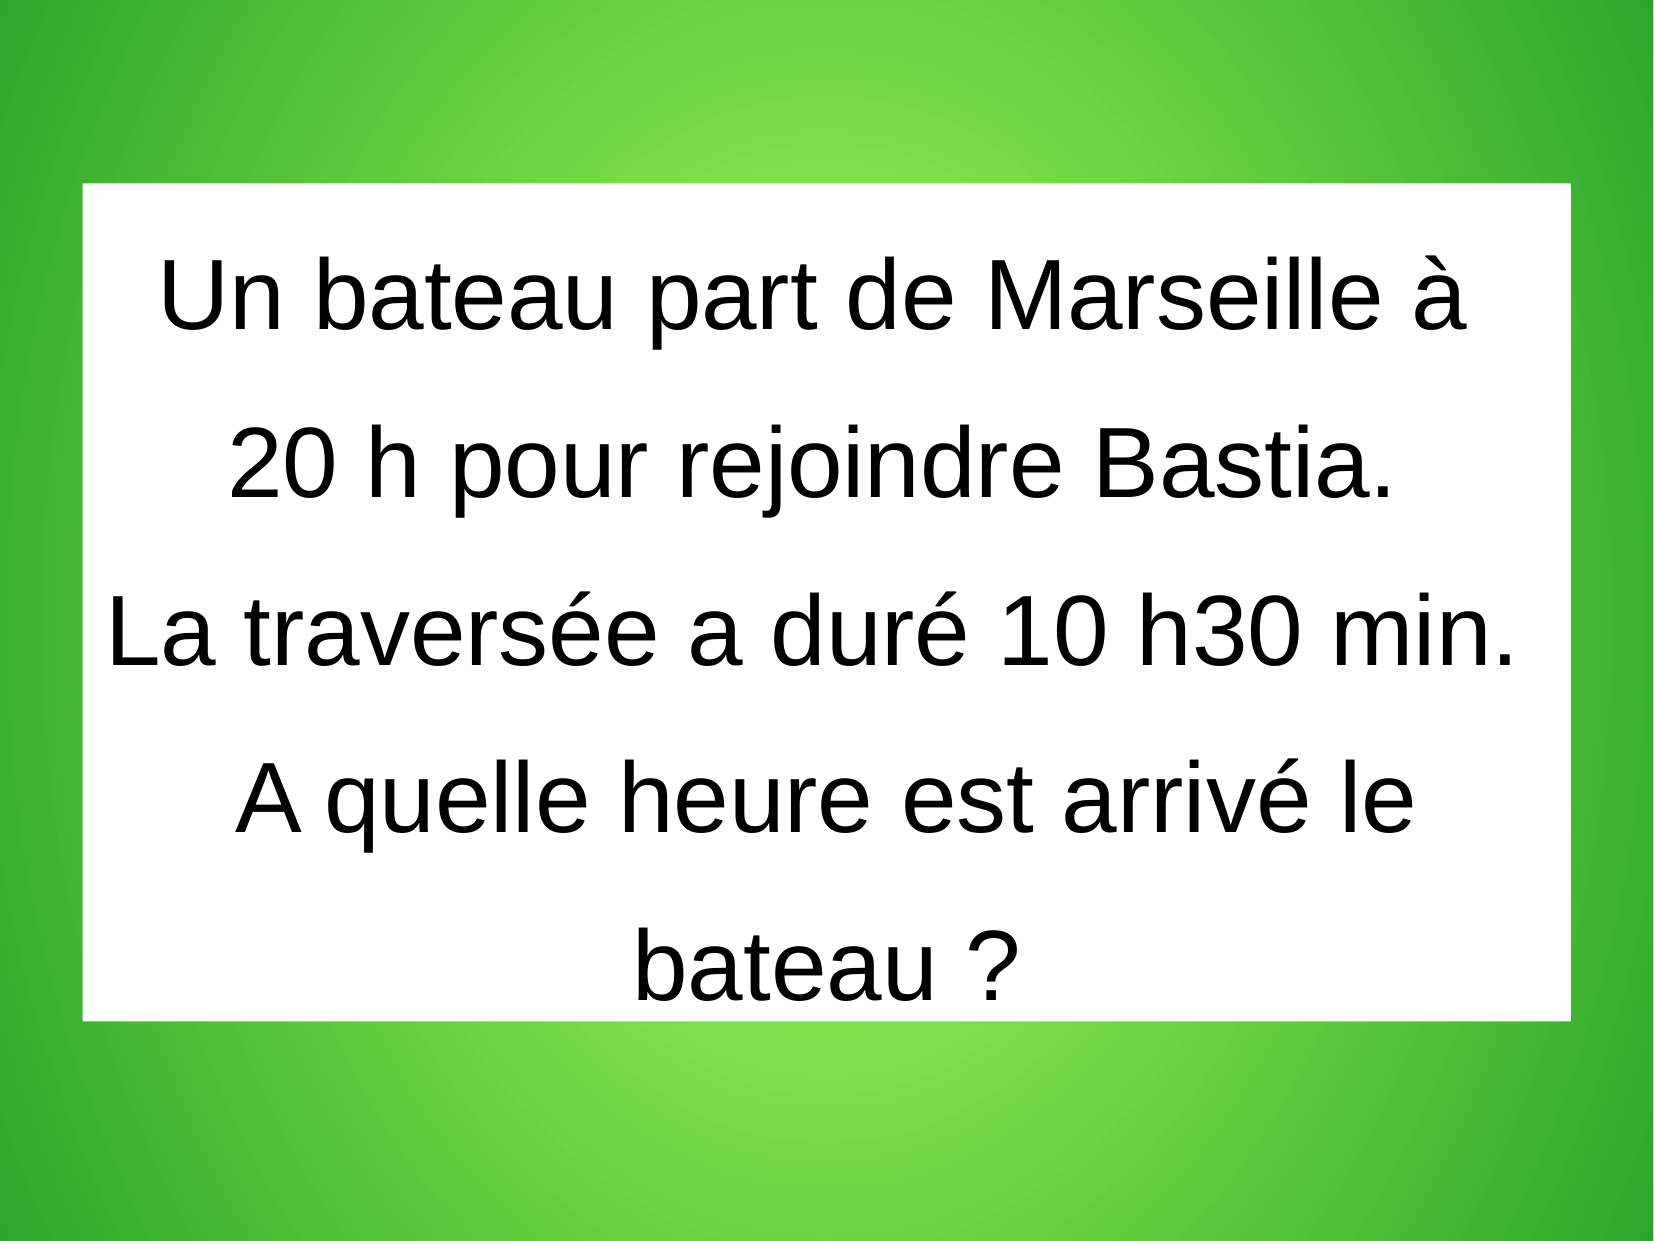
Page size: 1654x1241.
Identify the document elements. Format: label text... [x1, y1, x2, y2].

picture [0, 0, 1654, 1241]
subtitle Un bateau part de Marseille à 20 h pour rejoindre Bastia. La traversée a duré 10 h30 min. A quelle heure est arrivé le bateau ? [82, 211, 1571, 994]
